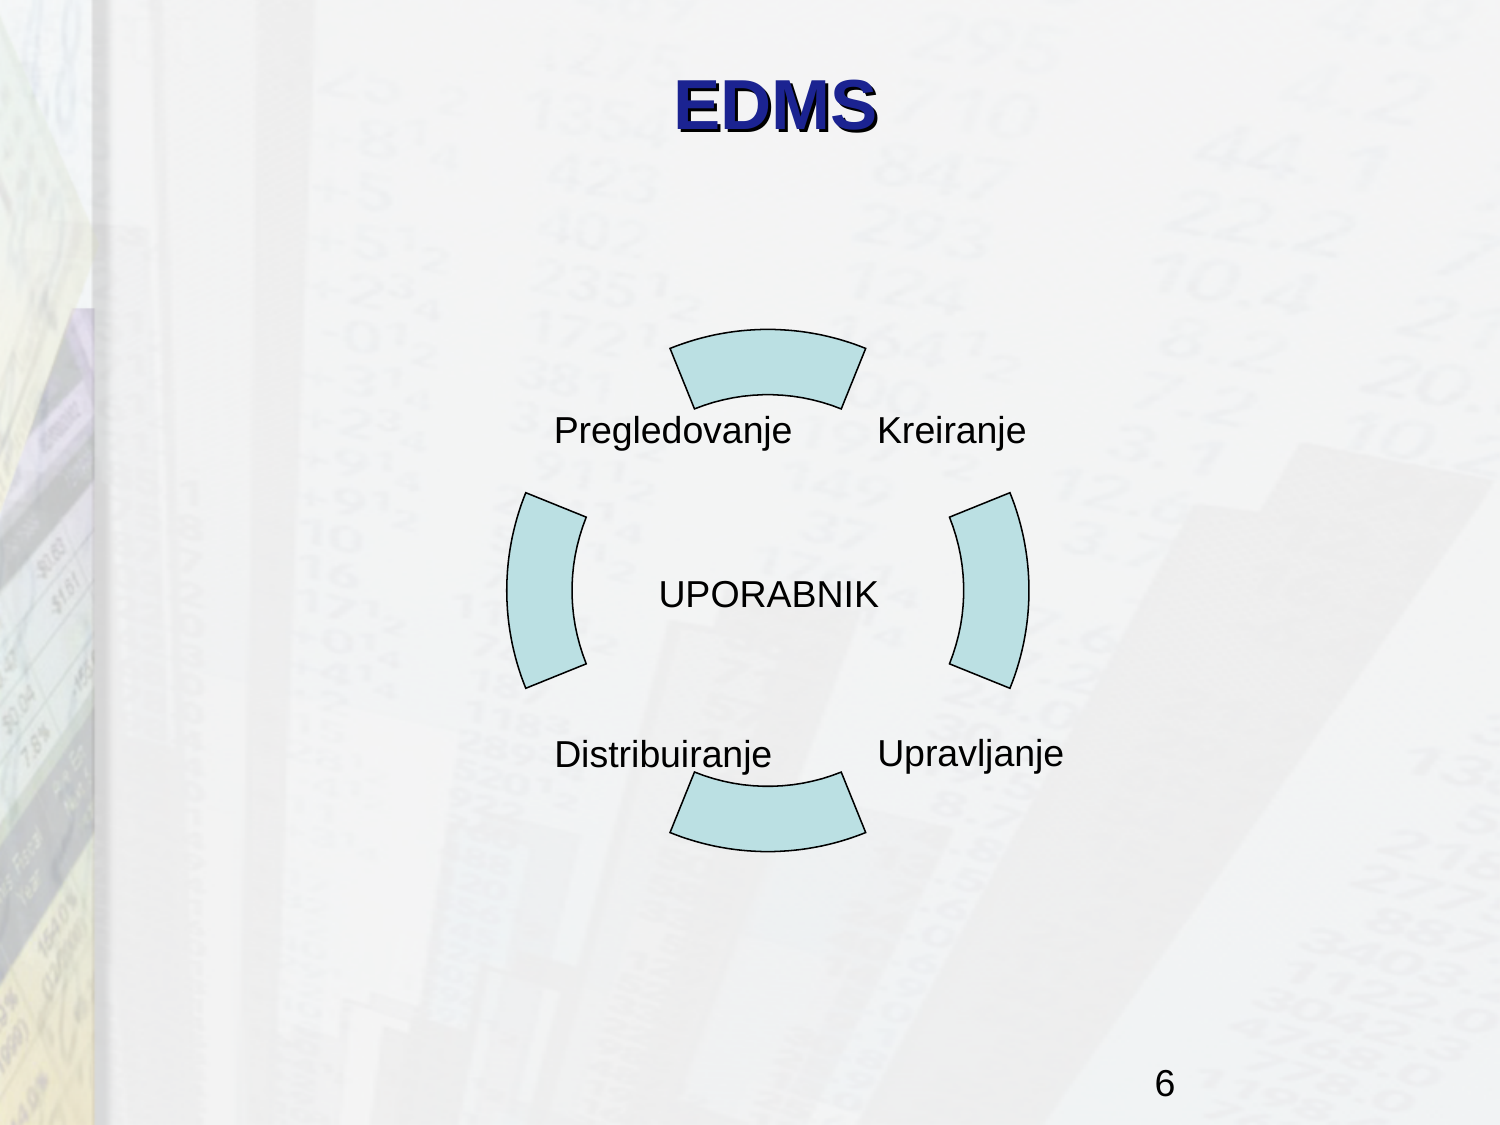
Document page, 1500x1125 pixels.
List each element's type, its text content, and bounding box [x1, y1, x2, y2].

text_box Distribuiranje [539, 685, 674, 819]
picture [0, 0, 1500, 1125]
text_box Pregledovanje [539, 362, 673, 496]
text_box Upravljanje [862, 684, 997, 819]
title EDMS [100, 7, 1451, 195]
text_box [949, 492, 1029, 689]
text_box [670, 772, 866, 852]
text_box [670, 329, 866, 409]
text_box Kreiranje [862, 361, 997, 496]
text_box UPORABNIK [643, 562, 904, 623]
text_box [506, 492, 587, 689]
